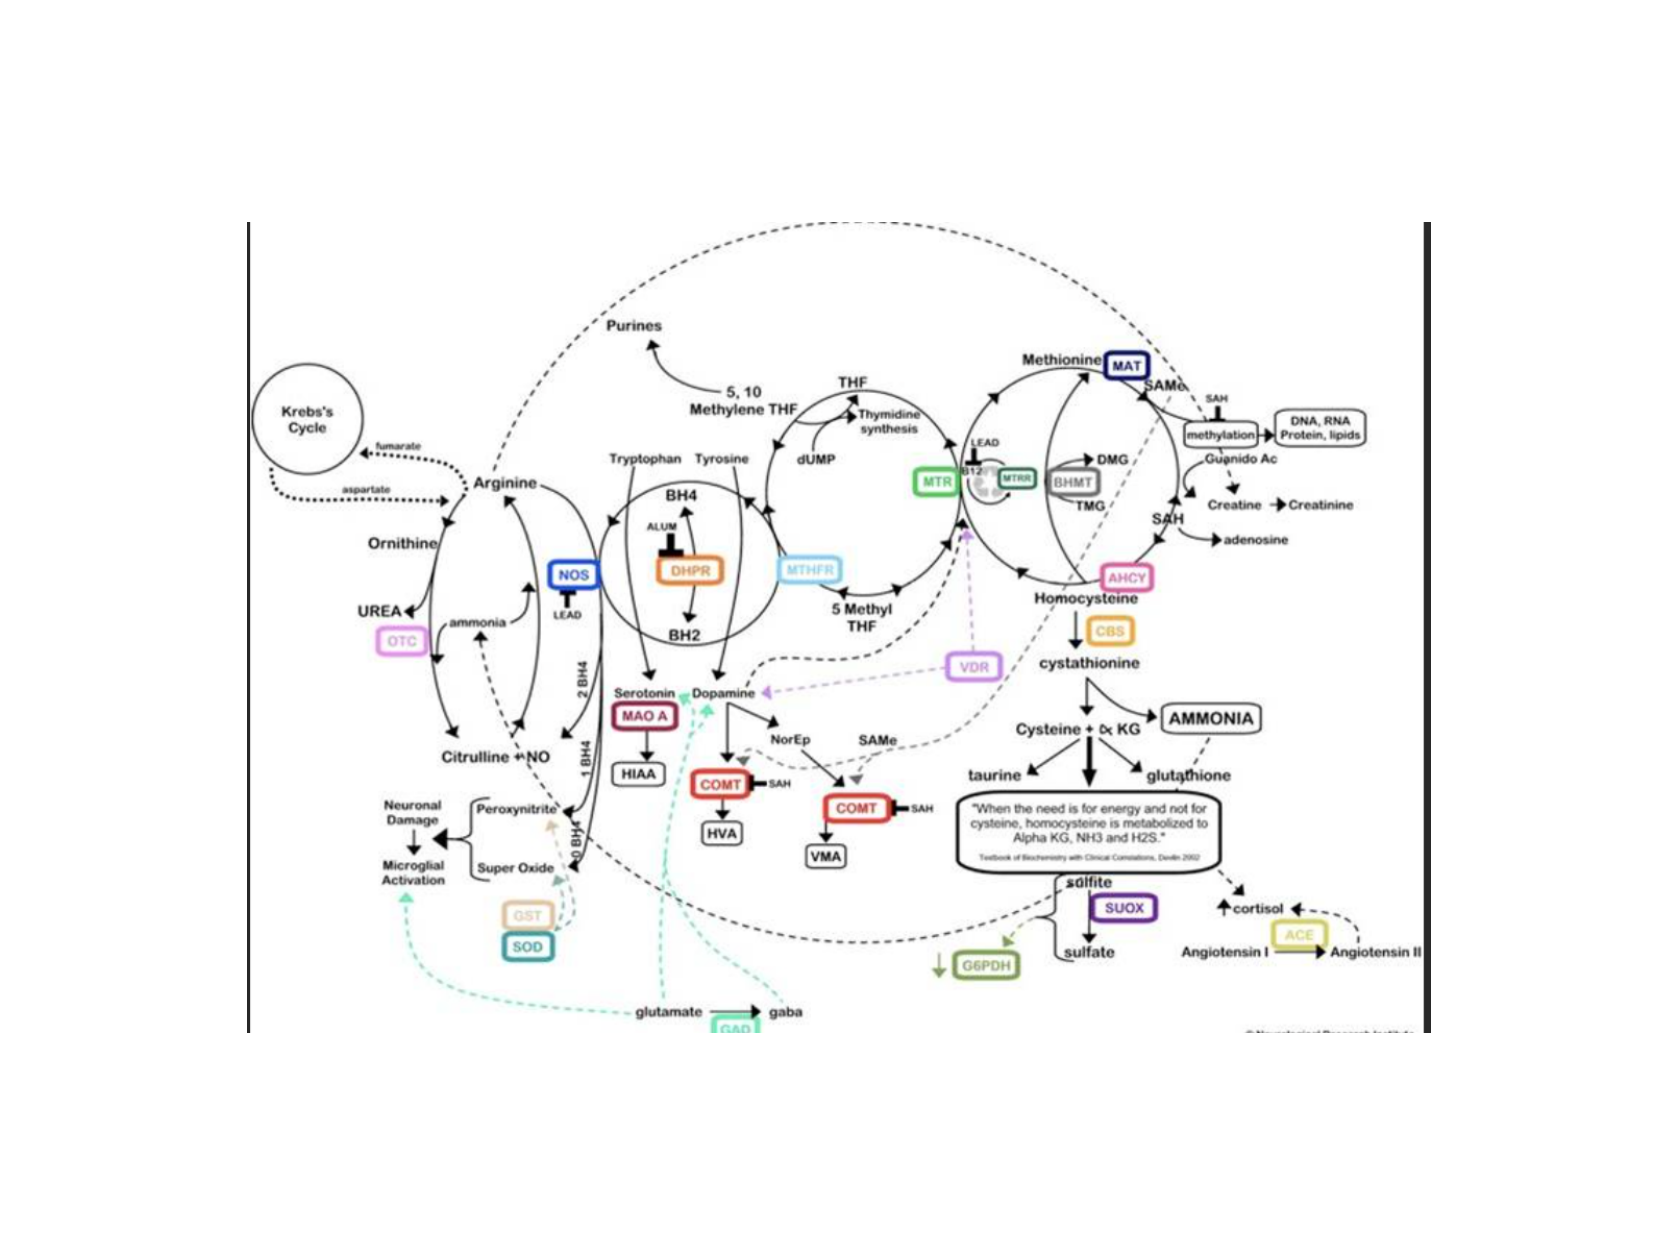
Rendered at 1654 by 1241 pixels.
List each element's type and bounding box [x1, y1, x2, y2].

picture [247, 222, 1431, 1033]
